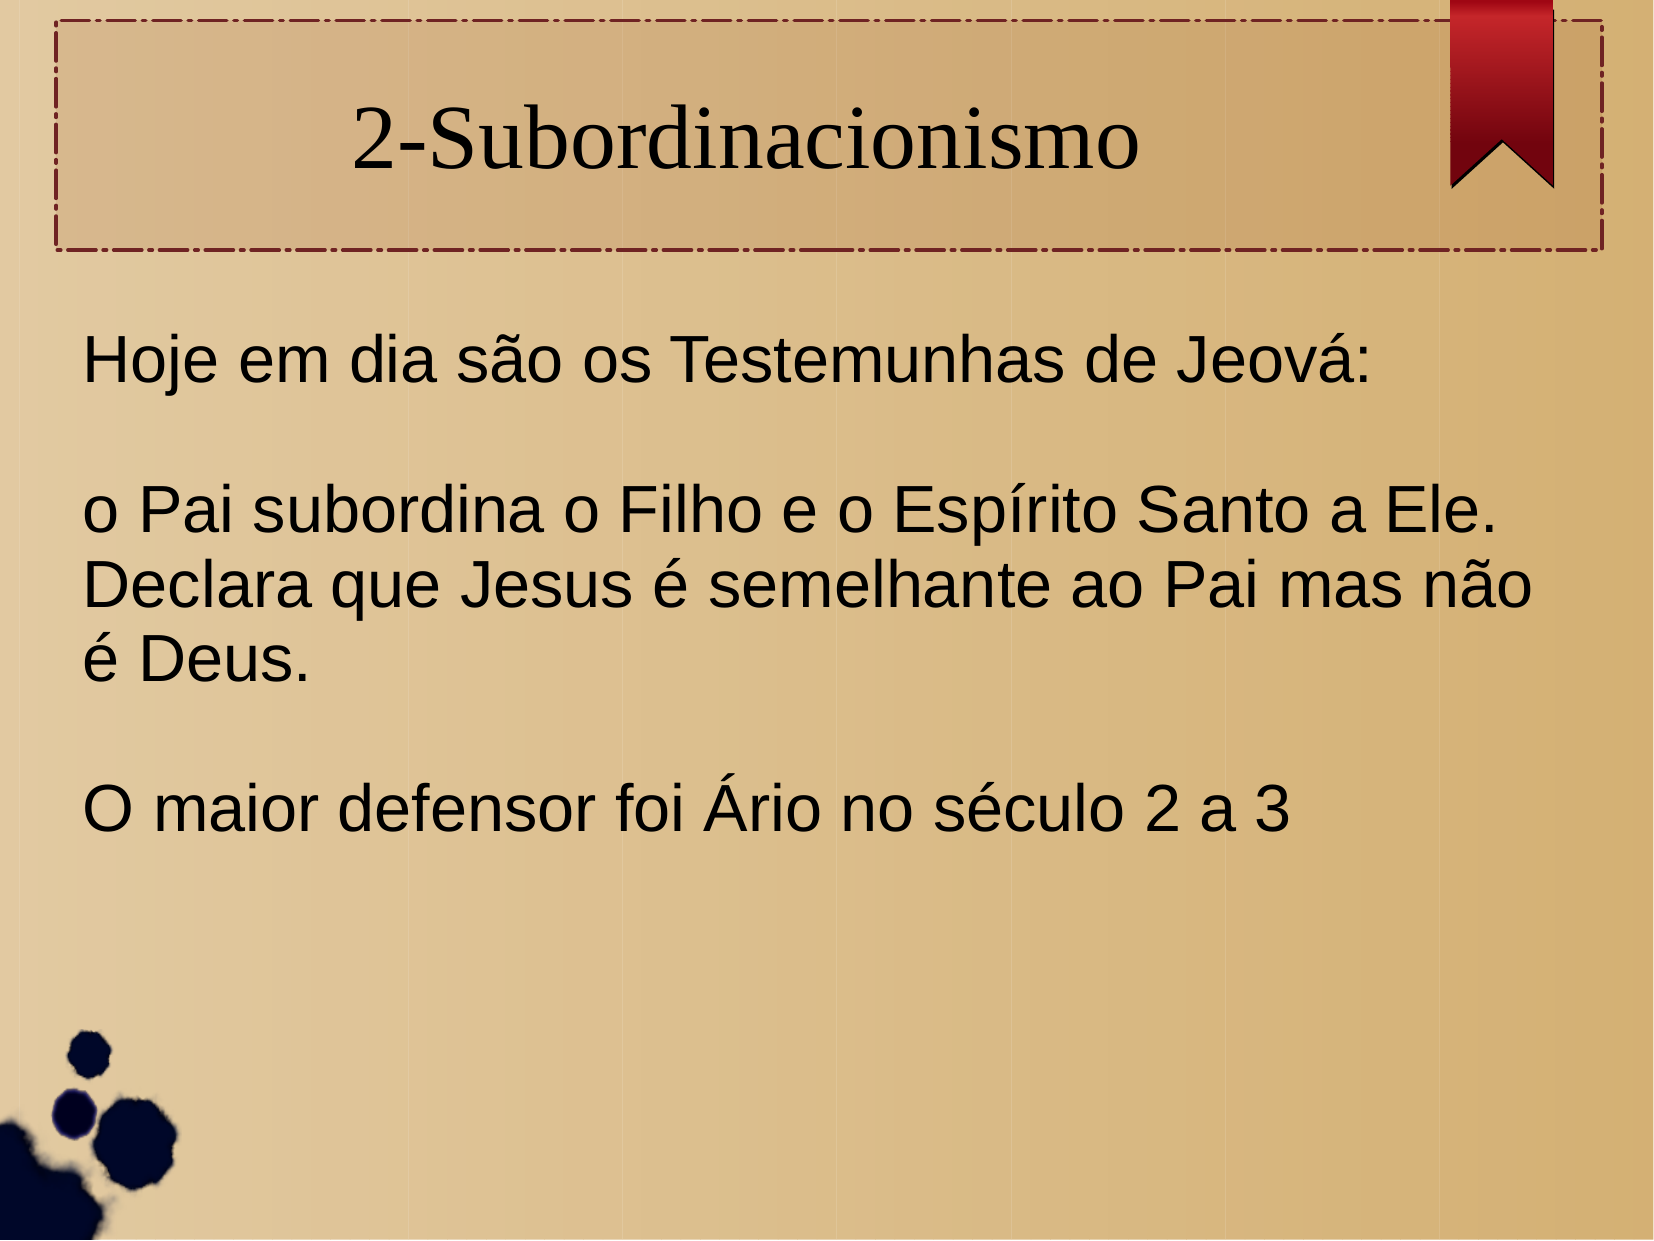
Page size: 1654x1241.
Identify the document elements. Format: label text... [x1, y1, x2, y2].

title 2-Subordinacionismo [82, 47, 1412, 229]
subtitle Hoje em dia são os Testemunhas de Jeová: o Pai subordina o Filho e o Espírito Santo a Ele. Declara que Jesus é semelhante ao Pai mas não é Deus. O maior defensor foi Ário no século 2 a 3 [82, 299, 1571, 1019]
